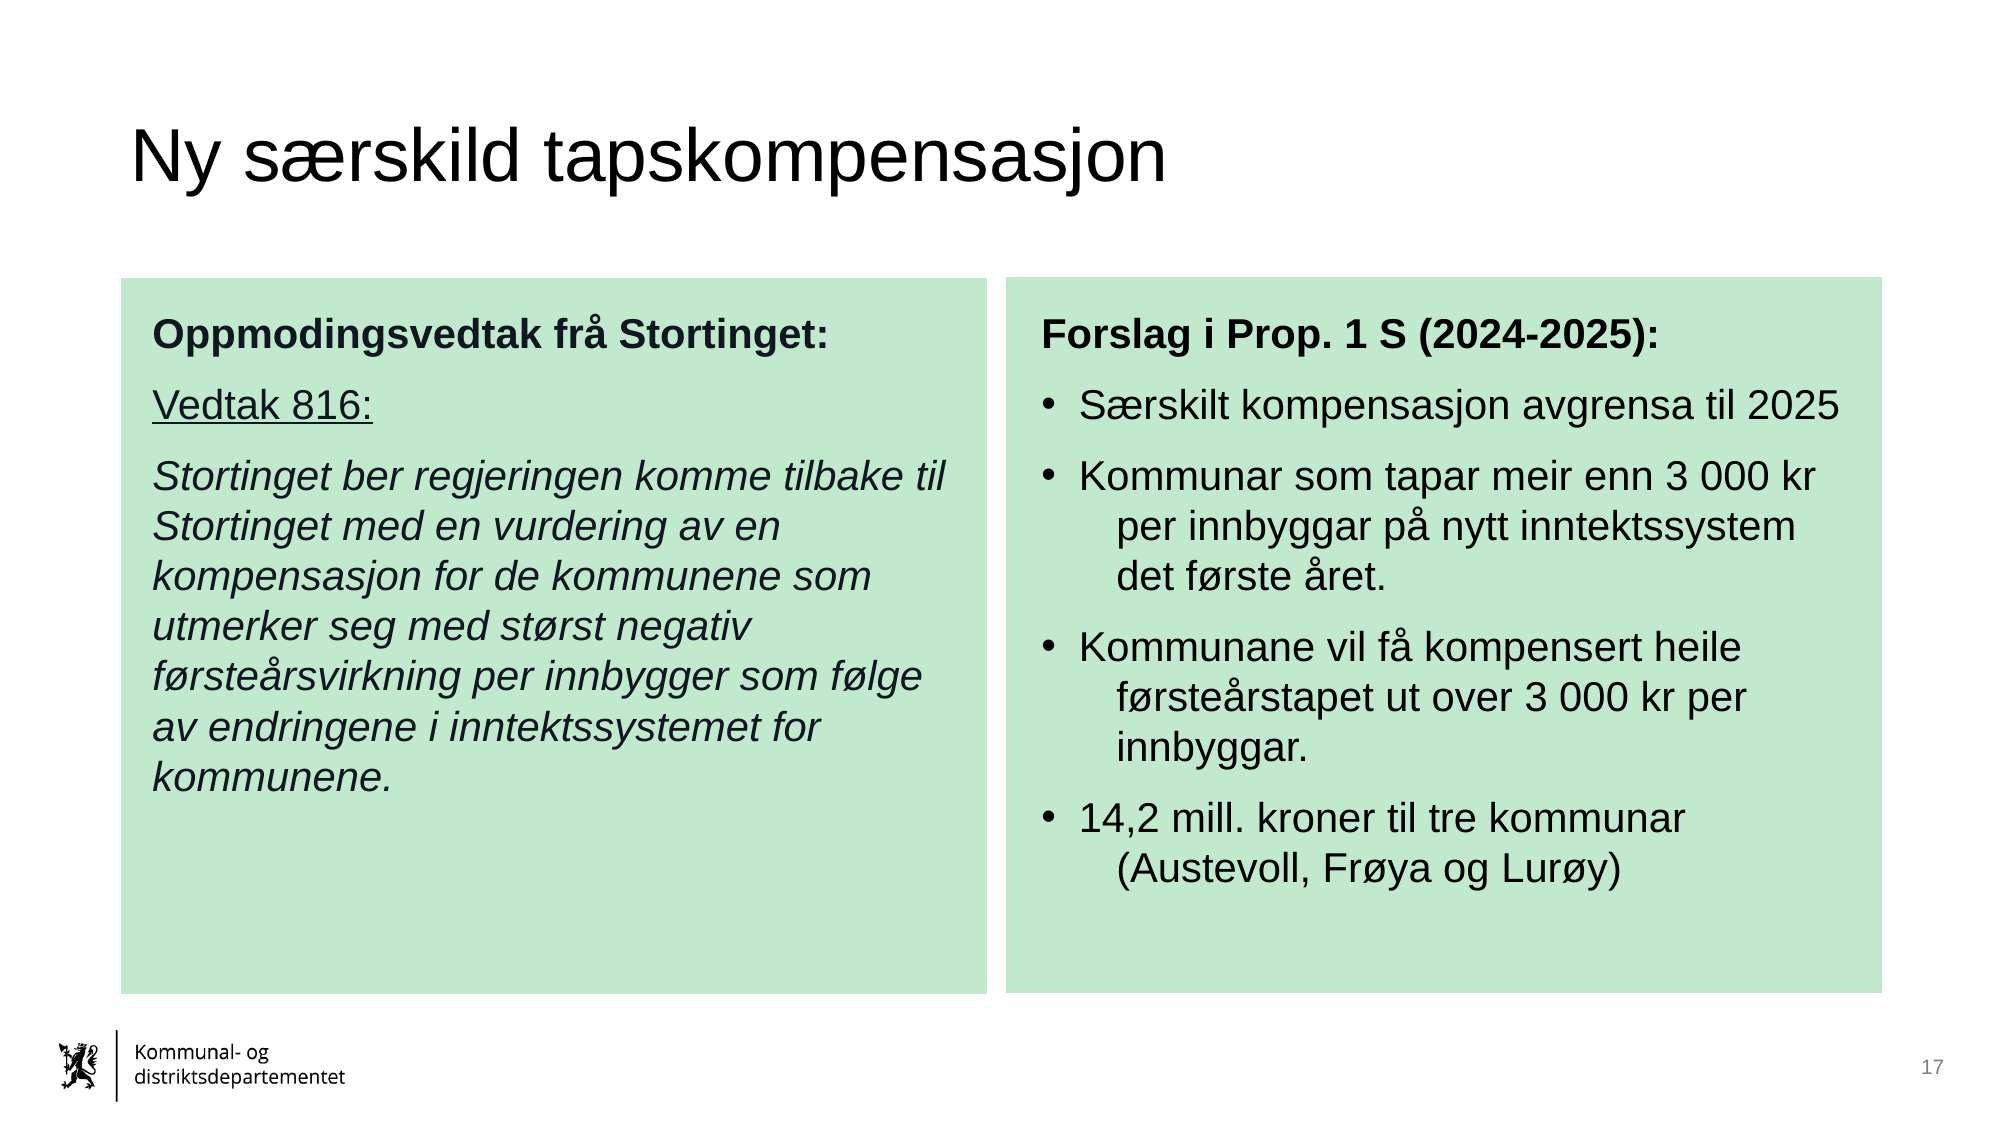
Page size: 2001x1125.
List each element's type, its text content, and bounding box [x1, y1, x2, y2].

title Ny særskild tapskompensasjon [115, 58, 1723, 246]
list Oppmodingsvedtak frå Stortinget: Vedtak 816: Stortinget ber regjeringen komme tilbake til Stortinget med en vurdering av en kompensasjon for de kommunene som utmerker seg med størst negativ førsteårsvirkning per innbygger som følge av endringene i inntektssystemet for kommunene. [137, 299, 969, 973]
list Forslag i Prop. 1 S (2024-2025): Særskilt kompensasjon avgrensa til 2025 Kommunar som tapar meir enn 3 000 kr per innbyggar på nytt inntektssystem det første året. Kommunane vil få kompensert heile førsteårstapet ut over 3 000 kr per innbyggar. 14,2 mill. kroner til tre kommunar (Austevoll, Frøya og Lurøy) [1026, 299, 1864, 974]
text_box [1895, 1036, 1970, 1096]
